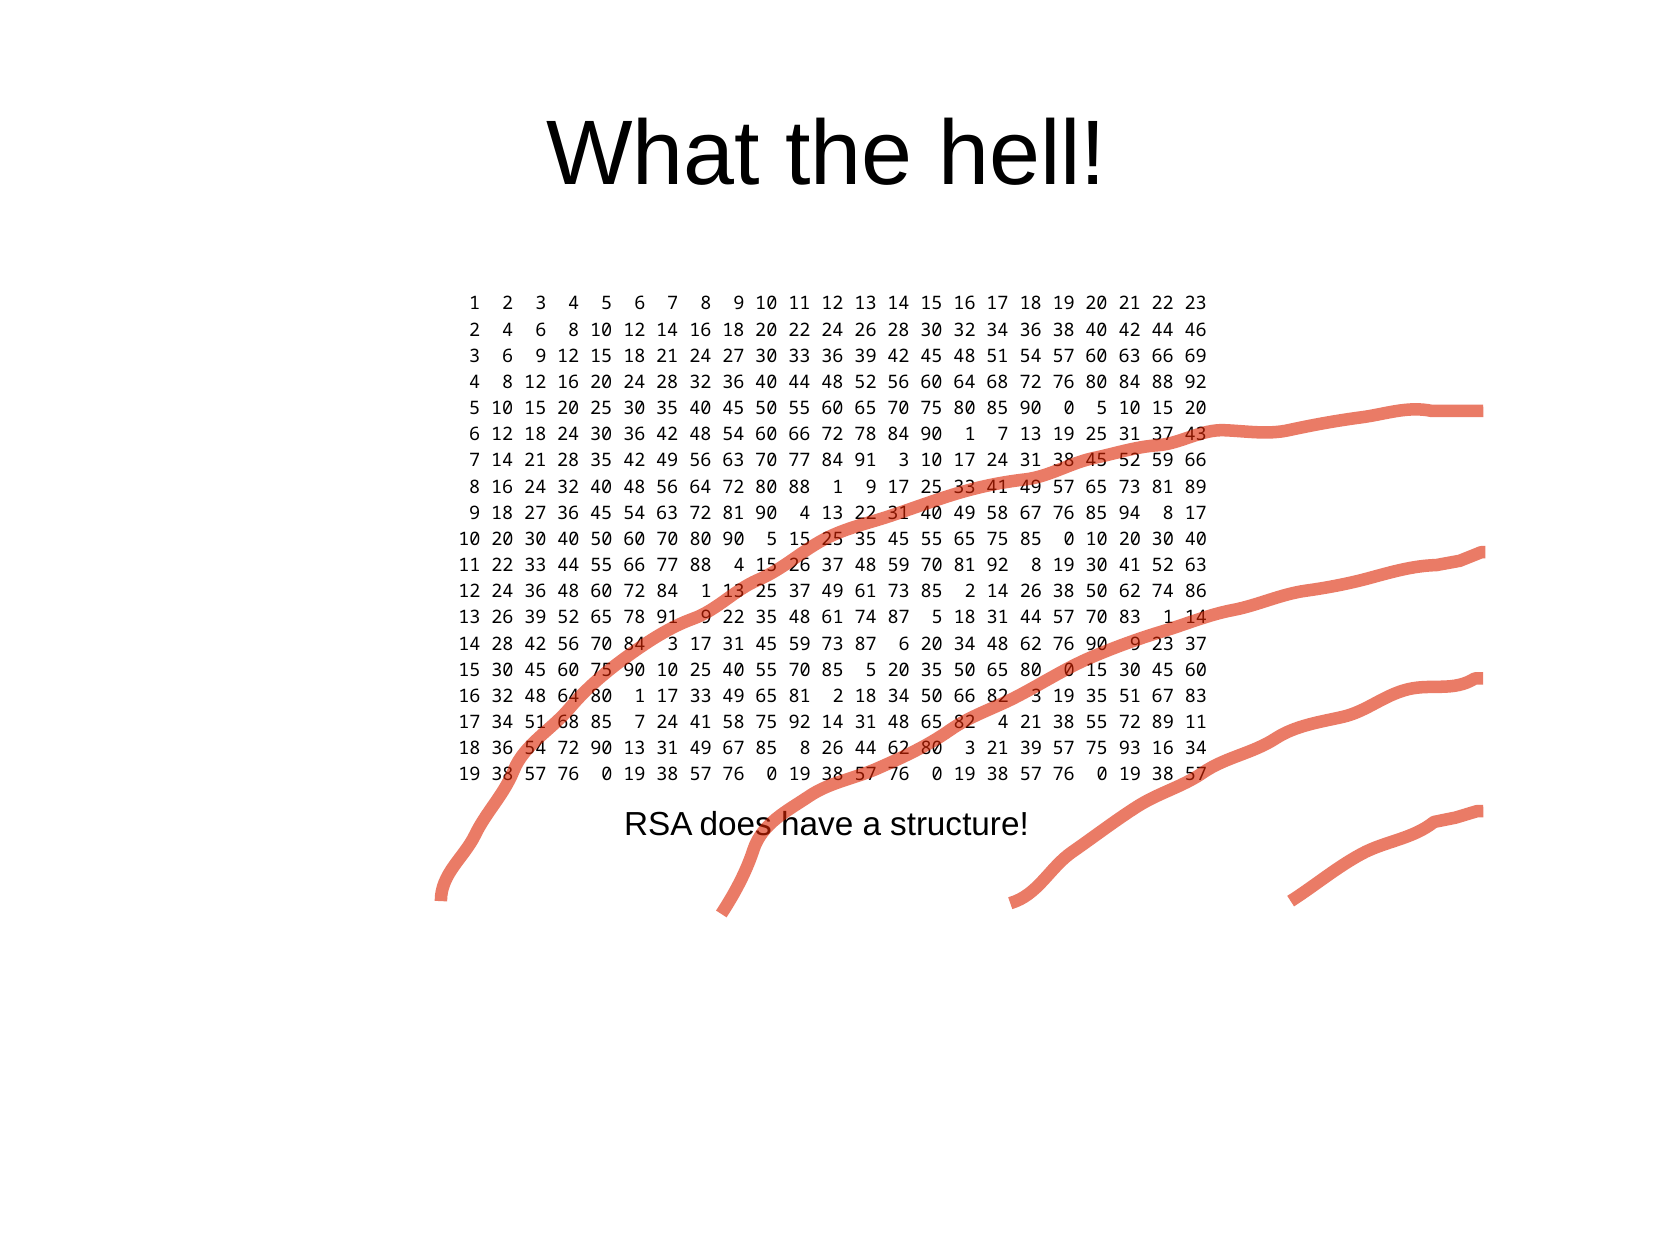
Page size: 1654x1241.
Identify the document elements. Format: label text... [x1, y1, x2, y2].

list 1 2 3 4 5 6 7 8 9 10 11 12 13 14 15 16 17 18 19 20 21 22 23 2 4 6 8 10 12 14 16 18 20 22 24 26 28 30 32 34 36 38 40 42 44 46 3 6 9 12 15 18 21 24 27 30 33 36 39 42 45 48 51 54 57 60 63 66 69 4 8 12 16 20 24 28 32 36 40 44 48 52 56 60 64 68 72 76 80 84 88 92 5 10 15 20 25 30 35 40 45 50 55 60 65 70 75 80 85 90 0 5 10 15 20 6 12 18 24 30 36 42 48 54 60 66 72 78 84 90 1 7 13 19 25 31 37 43 7 14 21 28 35 42 49 56 63 70 77 84 91 3 10 17 24 31 38 45 52 59 66 8 16 24 32 40 48 56 64 72 80 88 1 9 17 25 33 41 49 57 65 73 81 89 9 18 27 36 45 54 63 72 81 90 4 13 22 31 40 49 58 67 76 85 94 8 17 10 20 30 40 50 60 70 80 90 5 15 25 35 45 55 65 75 85 0 10 20 30 40 11 22 33 44 55 66 77 88 4 15 26 37 48 59 70 81 92 8 19 30 41 52 63 12 24 36 48 60 72 84 1 13 25 37 49 61 73 85 2 14 26 38 50 62 74 86 13 26 39 52 65 78 91 9 22 35 48 61 74 87 5 18 31 44 57 70 83 1 14 14 28 42 56 70 84 3 17 31 45 59 73 87 6 20 34 48 62 76 90 9 23 37 15 30 45 60 75 90 10 25 40 55 70 85 5 20 35 50 65 80 0 15 30 45 60 16 32 48 64 80 1 17 33 49 65 81 2 18 34 50 66 82 3 19 35 51 67 83 17 34 51 68 85 7 24 41 58 75 92 14 31 48 65 82 4 21 38 55 72 89 11 18 36 54 72 90 13 31 49 67 85 8 26 44 62 80 3 21 39 57 75 93 16 34 19 38 57 76 0 19 38 57 76 0 19 38 57 76 0 19 38 57 76 0 19 38 57 RSA does have a structure! [82, 290, 1571, 1010]
title What the hell! [82, 49, 1571, 257]
